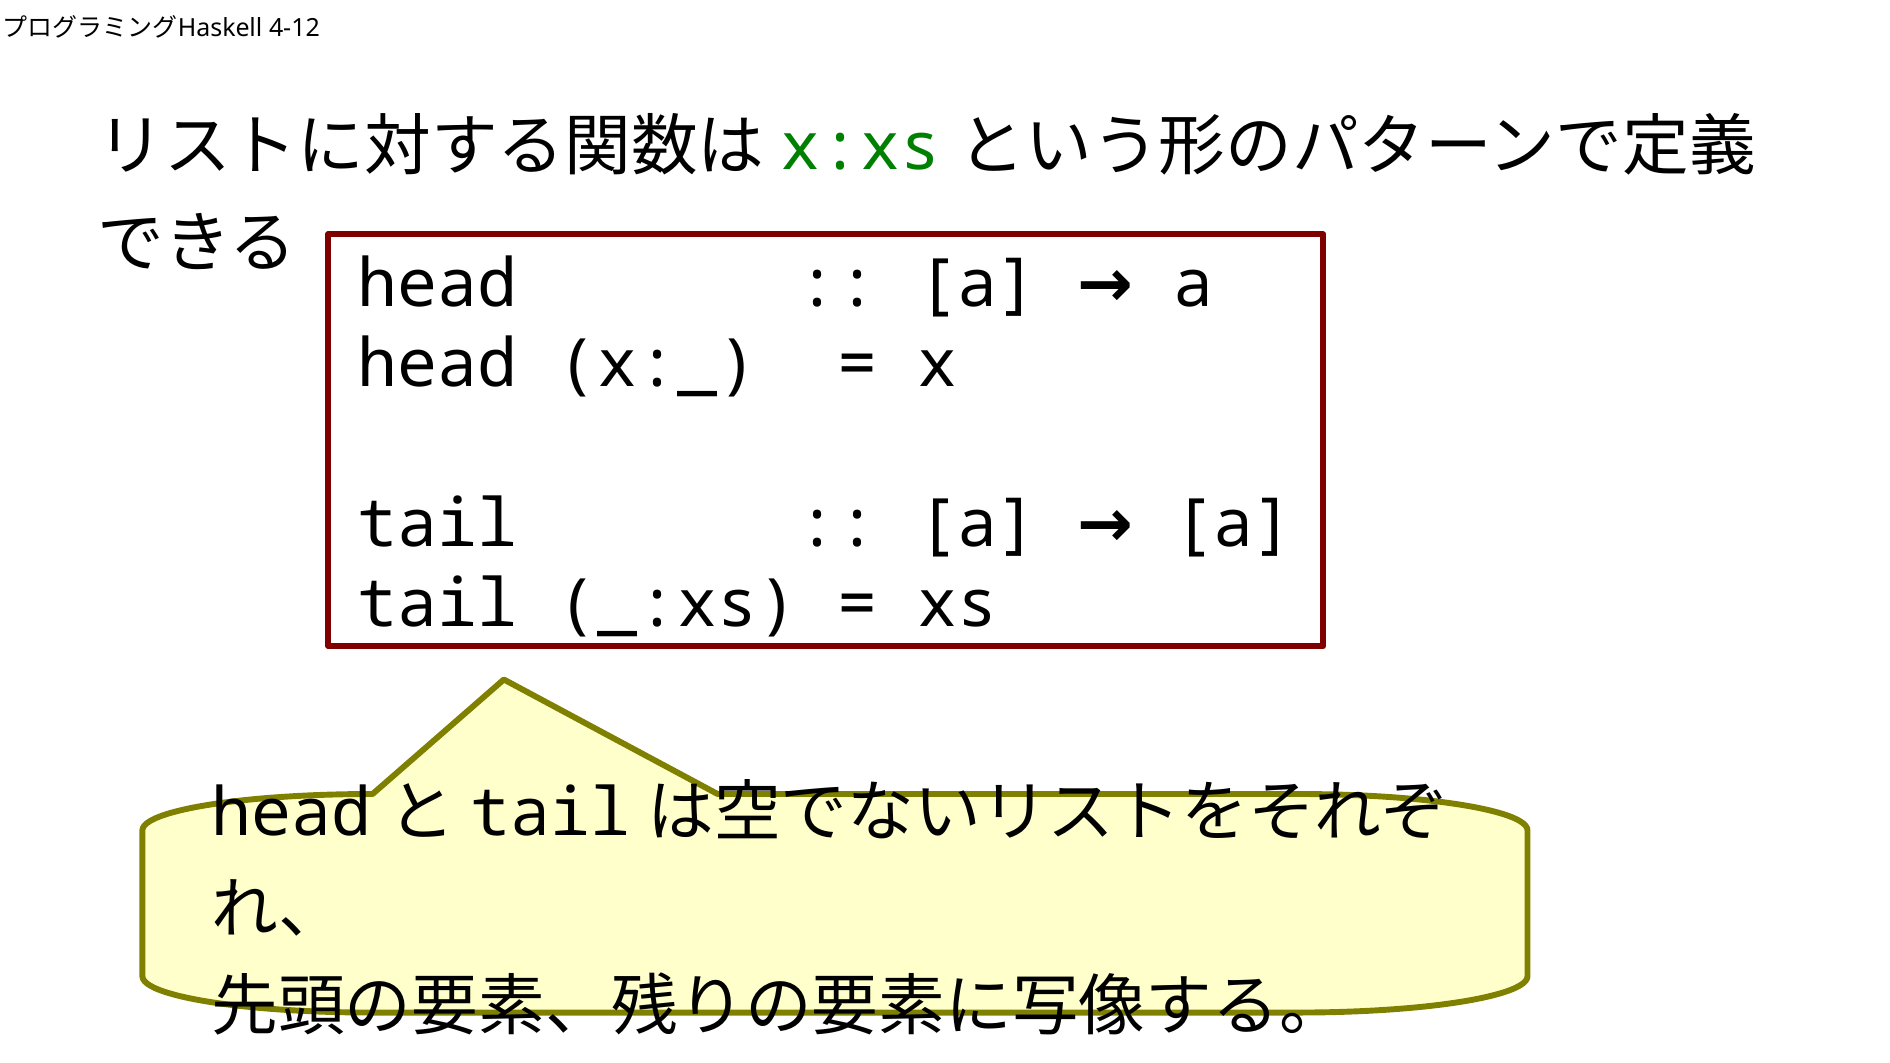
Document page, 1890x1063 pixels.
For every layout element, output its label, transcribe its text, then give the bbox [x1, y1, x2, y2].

text_box head と tail は空でないリストをそれぞれ、 先頭の要素、残りの要素に写像する。 [142, 679, 1528, 1013]
list リストに対する関数は x:xs という形のパターンで定義できる [94, 89, 1796, 174]
text_box head :: [a] → a head (x:_) = x tail :: [a] → [a] tail (_:xs) = xs [328, 234, 1324, 647]
